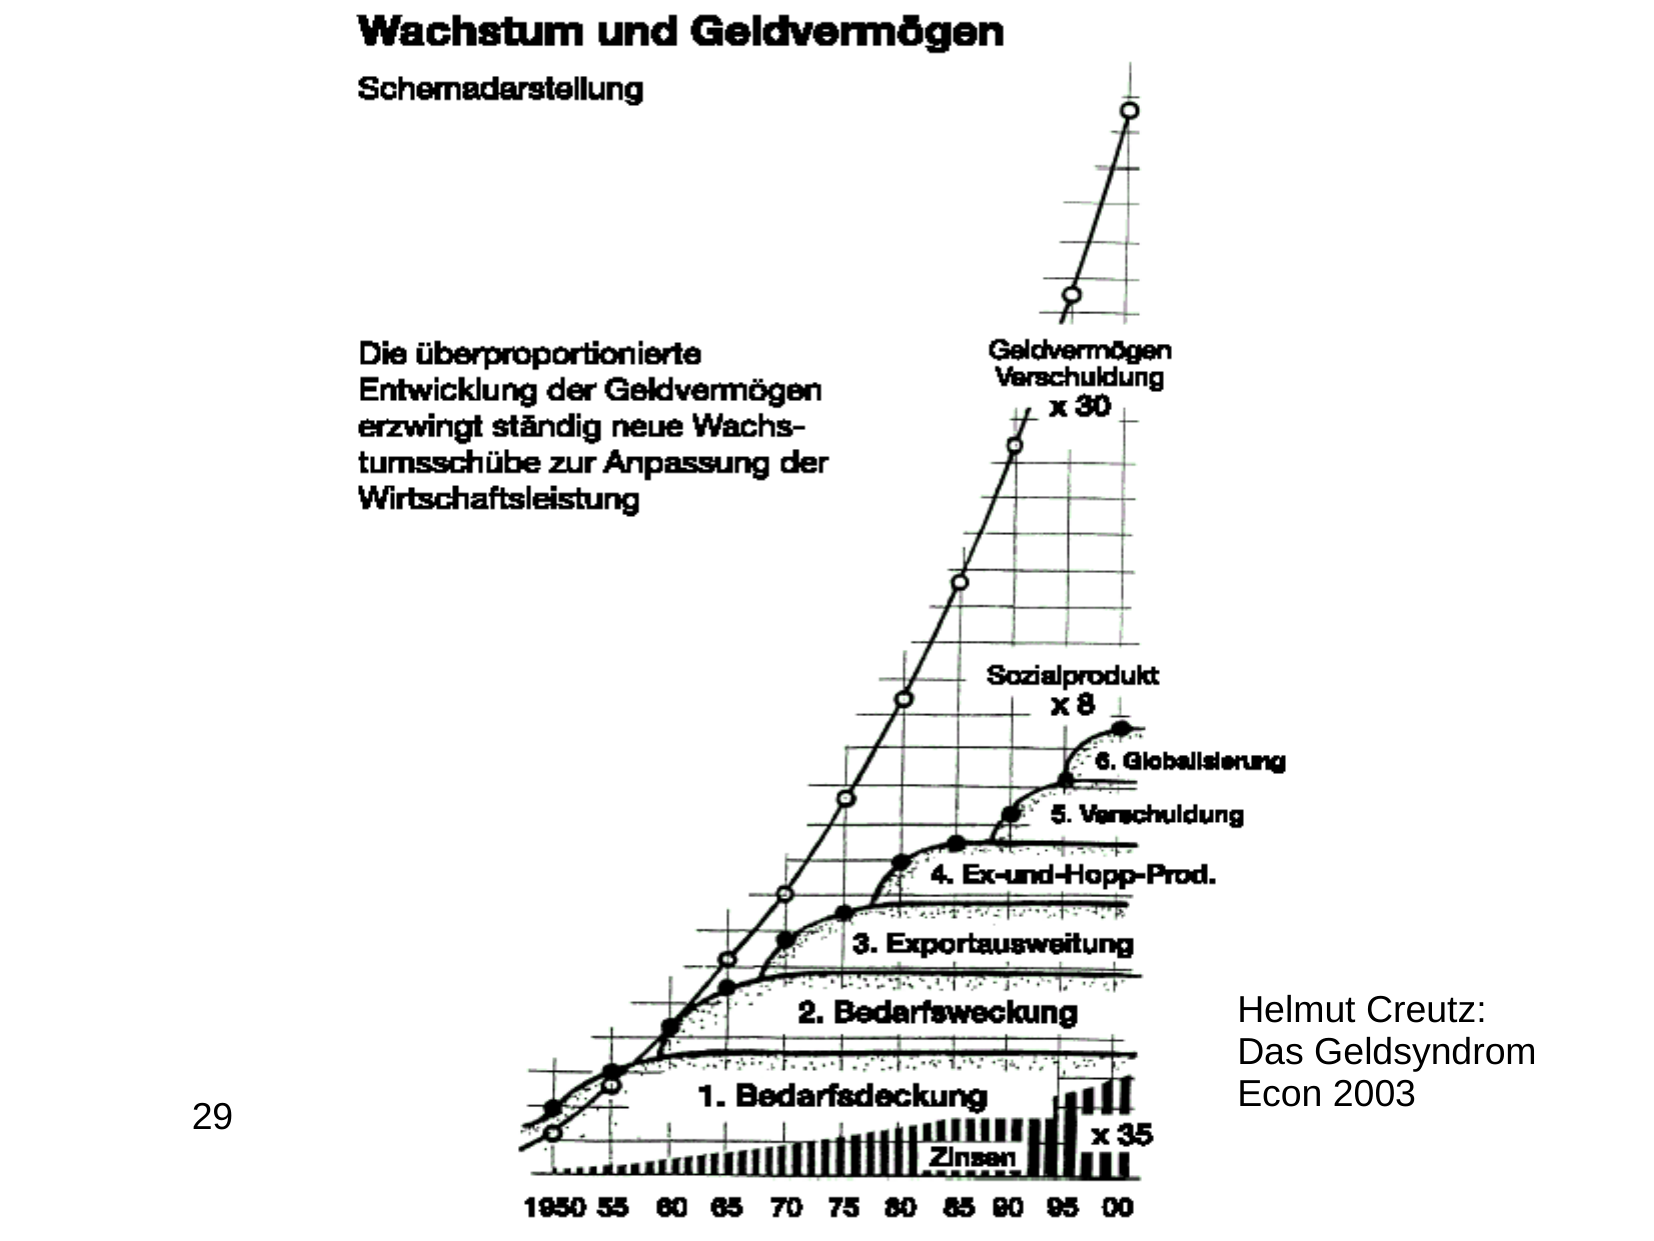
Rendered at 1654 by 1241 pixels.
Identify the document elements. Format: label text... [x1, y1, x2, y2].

text_box Helmut Creutz: Das Geldsyndrom Econ 2003 [1222, 981, 1577, 1123]
picture [345, 0, 1308, 1241]
text_box <Nummer> [177, 1088, 395, 1145]
